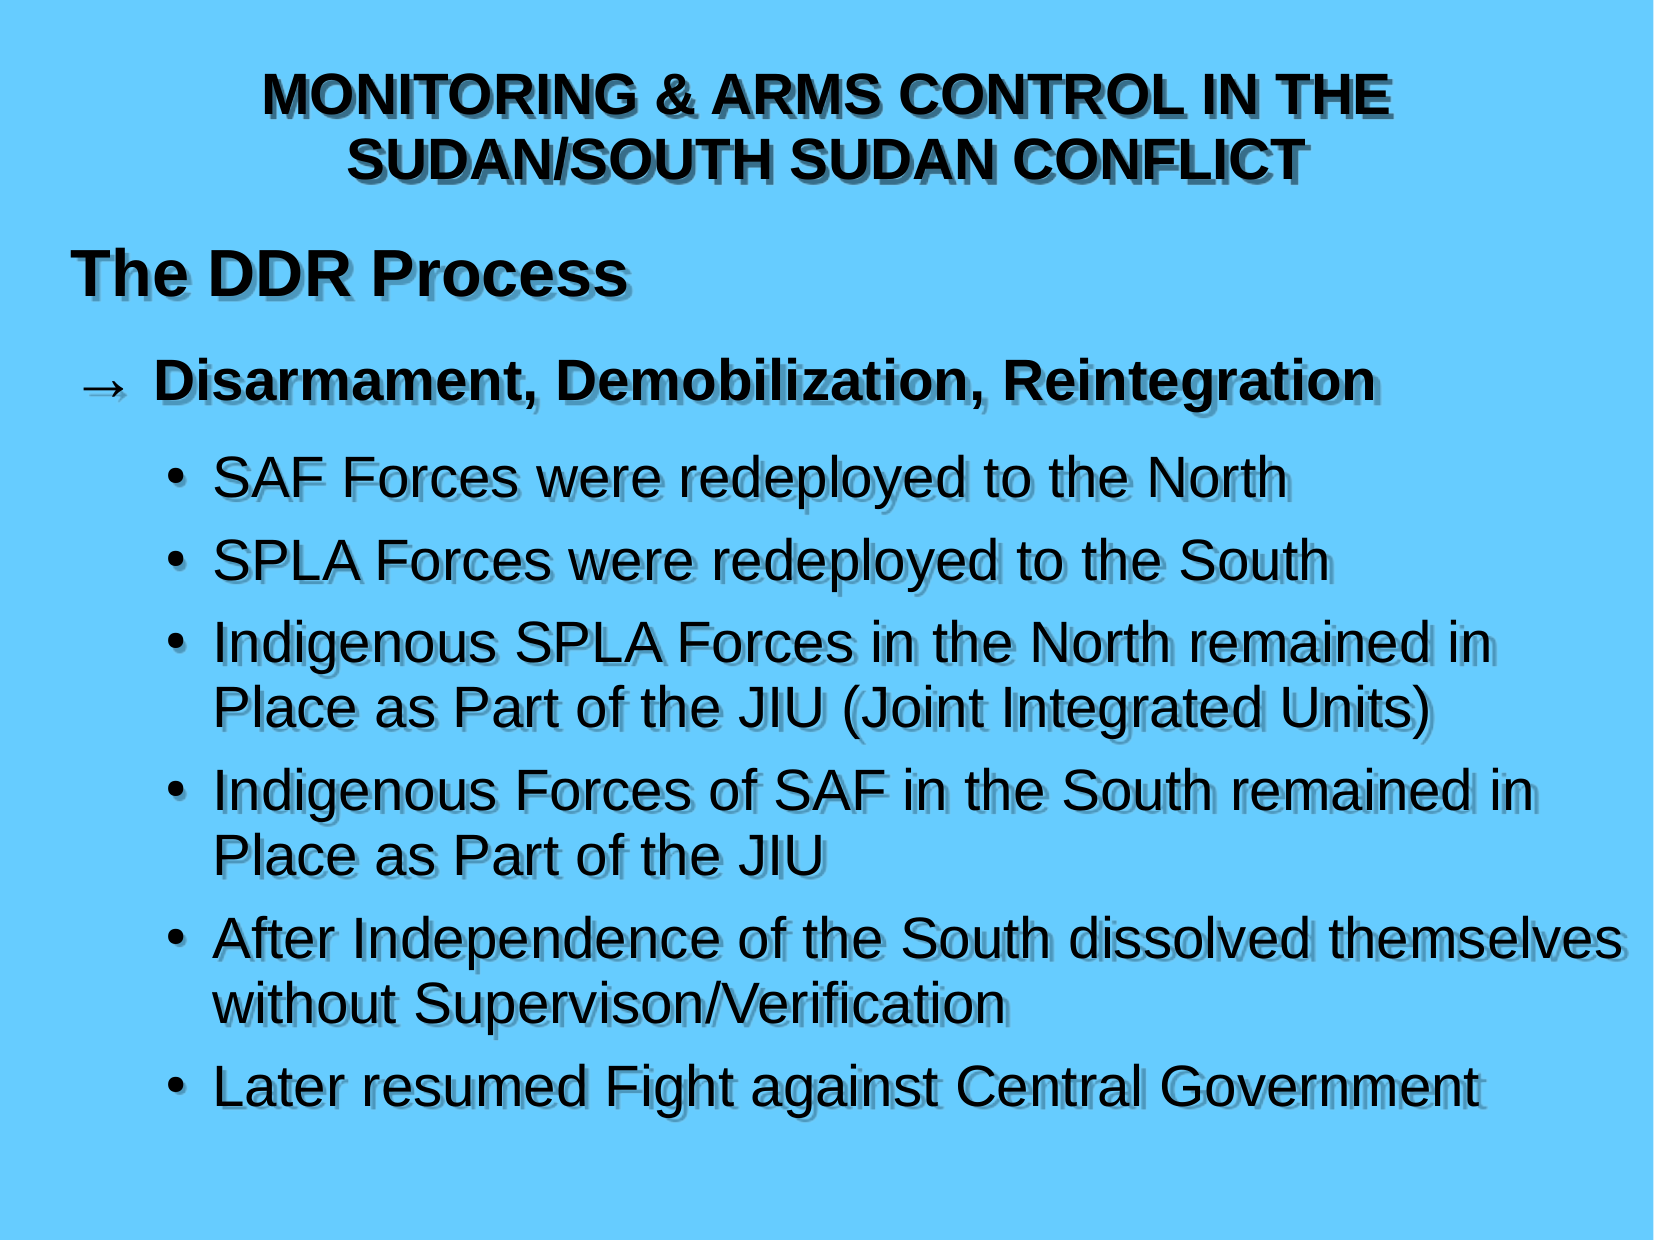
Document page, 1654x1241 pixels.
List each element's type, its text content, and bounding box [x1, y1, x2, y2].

list The DDR Process → Disarmament, Demobilization, Reintegration SAF Forces were redeployed to the North SPLA Forces were redeployed to the South Indigenous SPLA Forces in the North remained in Place as Part of the JIU (Joint Integrated Units) Indigenous Forces of SAF in the South remained in Place as Part of the JIU After Independence of the South dissolved themselves without Supervison/Verification Later resumed Fight against Central Government [0, 236, 1642, 1241]
title MONITORING & ARMS CONTROL IN THE SUDAN/SOUTH SUDAN CONFLICT [82, 23, 1571, 231]
